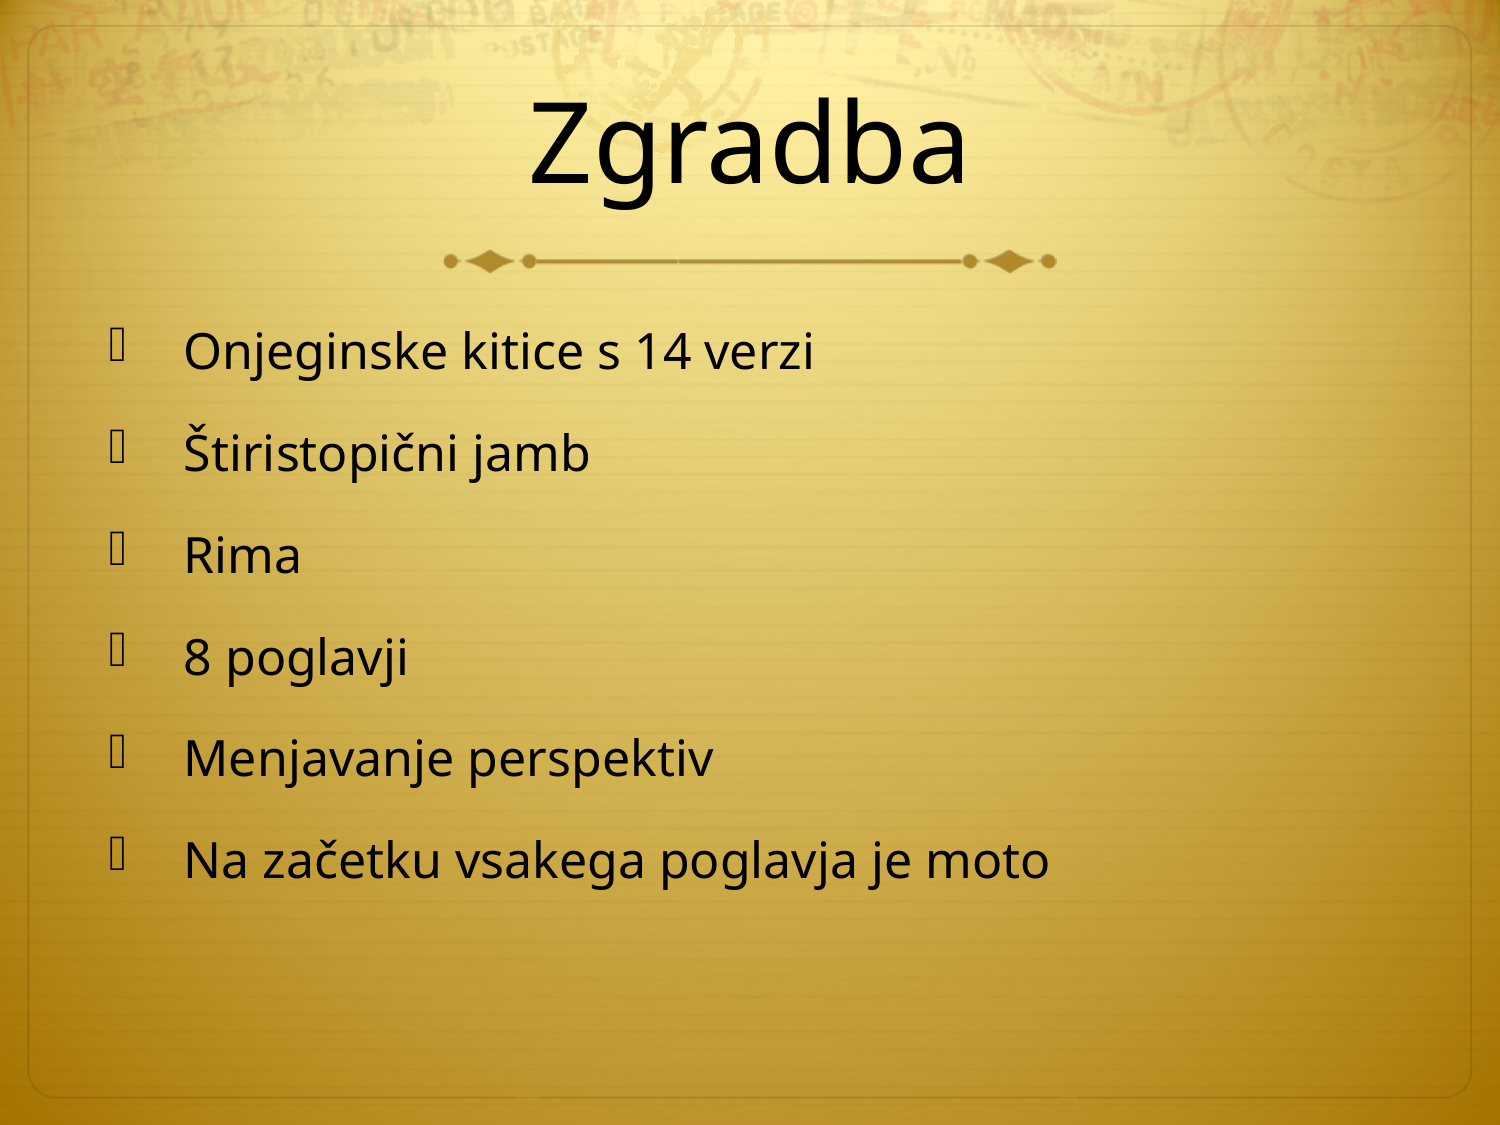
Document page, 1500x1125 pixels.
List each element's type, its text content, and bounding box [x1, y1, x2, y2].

title Zgradba [93, 45, 1407, 233]
list Onjeginske kitice s 14 verzi Štiristopični jamb Rima 8 poglavji Menjavanje perspektiv Na začetku vsakega poglavja je moto [93, 312, 1407, 988]
picture [0, 0, 1500, 1125]
